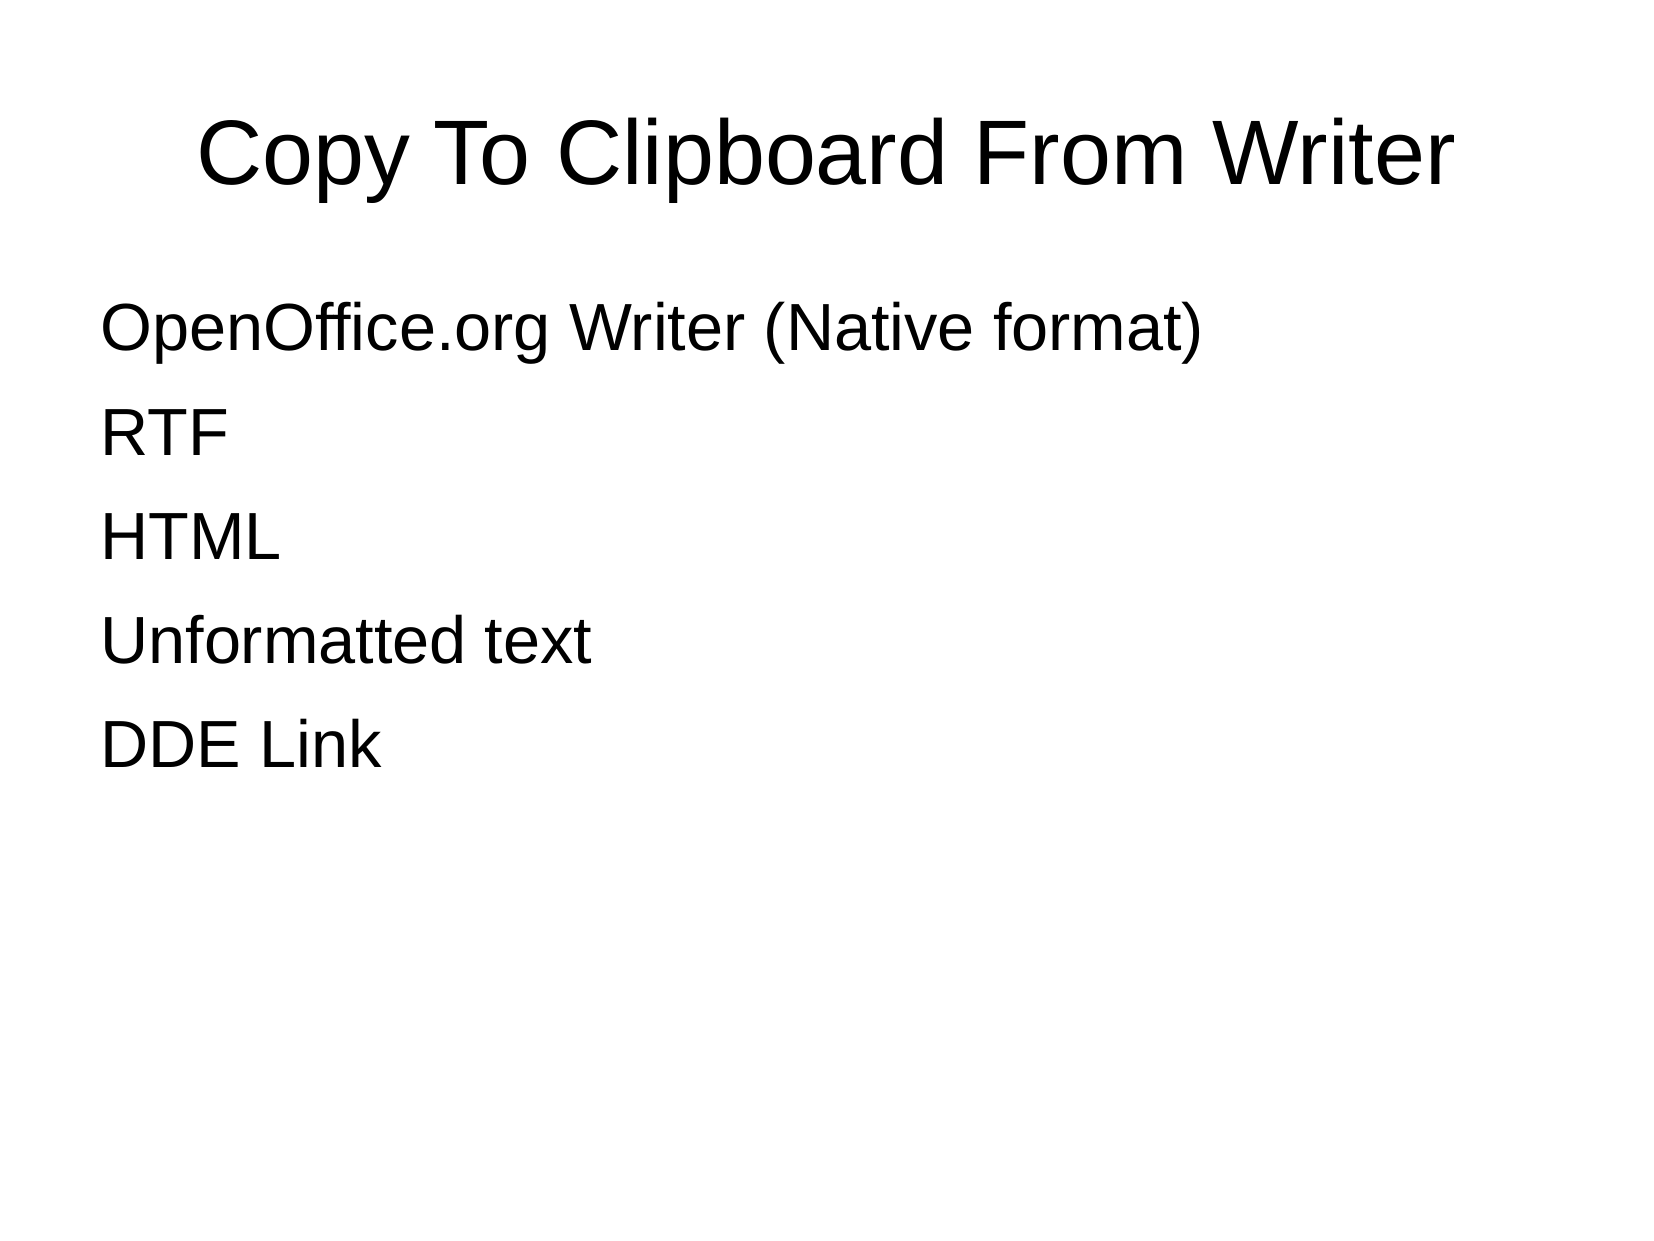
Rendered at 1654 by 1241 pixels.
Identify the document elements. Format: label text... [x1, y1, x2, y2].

list OpenOffice.org Writer (Native format) RTF HTML Unformatted text DDE Link [82, 290, 1571, 1094]
title Copy To Clipboard From Writer [82, 56, 1571, 250]
